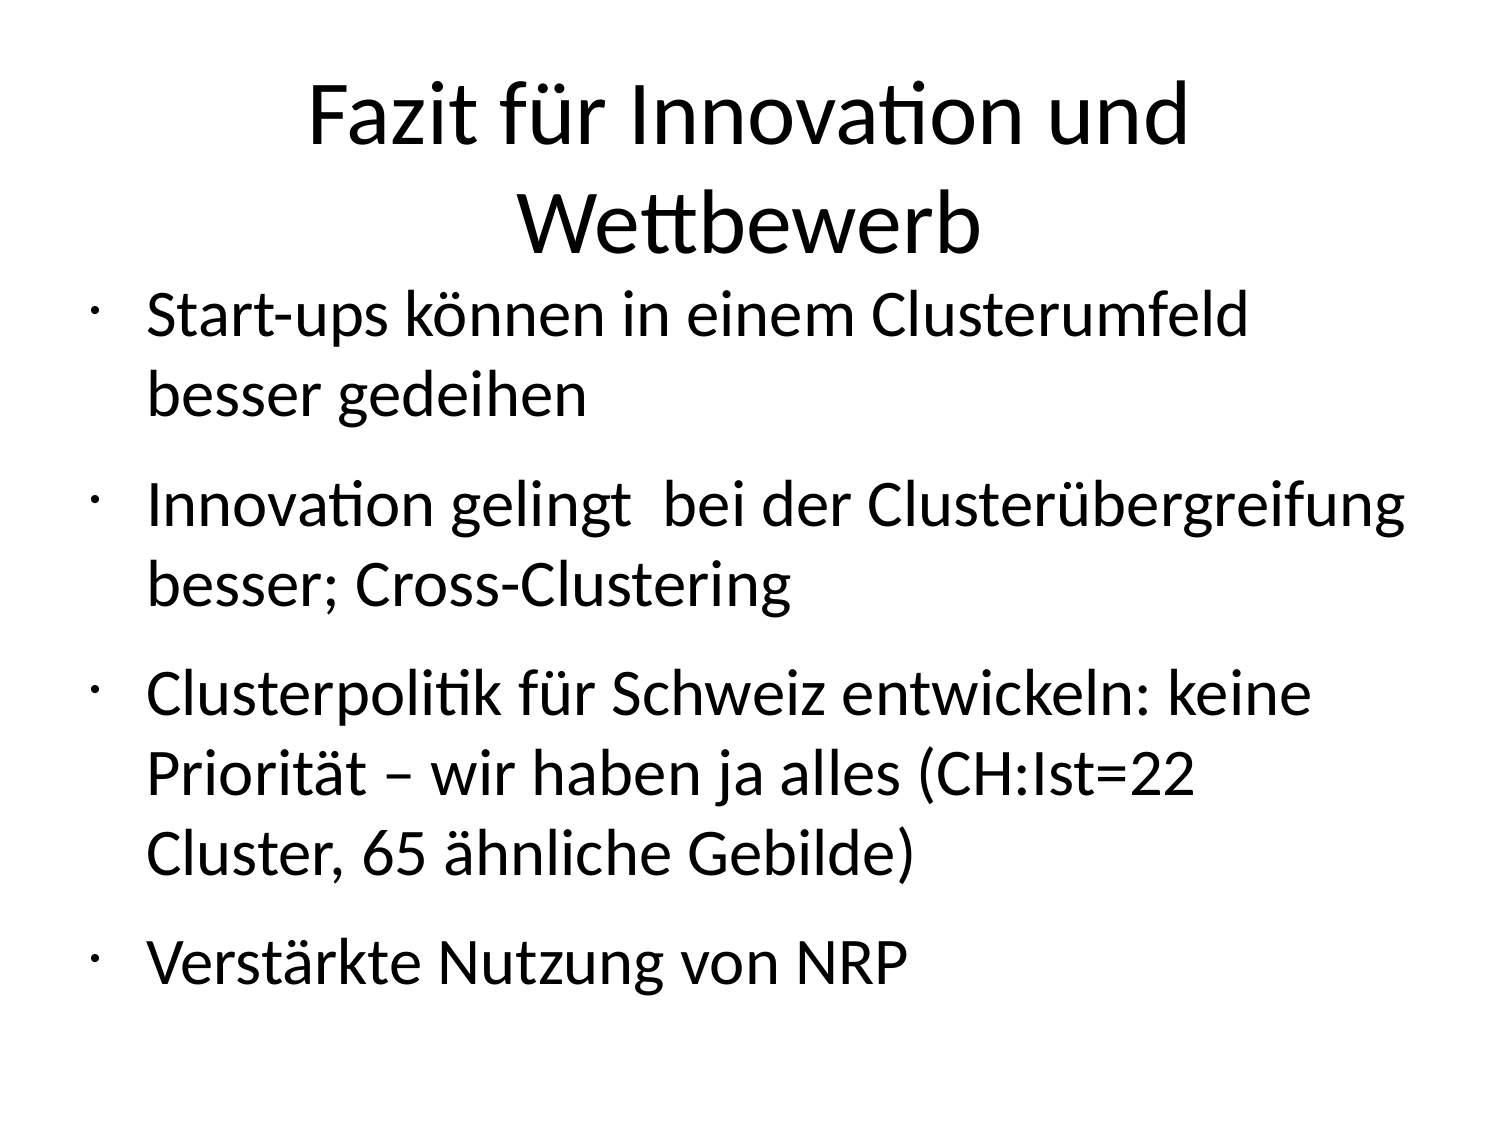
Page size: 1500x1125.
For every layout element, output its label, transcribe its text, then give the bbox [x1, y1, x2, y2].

list Start-ups können in einem Clusterumfeld besser gedeihen Innovation gelingt bei der Clusterübergreifung besser; Cross-Clustering Clusterpolitik für Schweiz entwickeln: keine Priorität – wir haben ja alles (CH:Ist=22 Cluster, 65 ähnliche Gebilde) Verstärkte Nutzung von NRP [75, 262, 1425, 1005]
title Fazit für Innovation und Wettbewerb [75, 45, 1425, 233]
